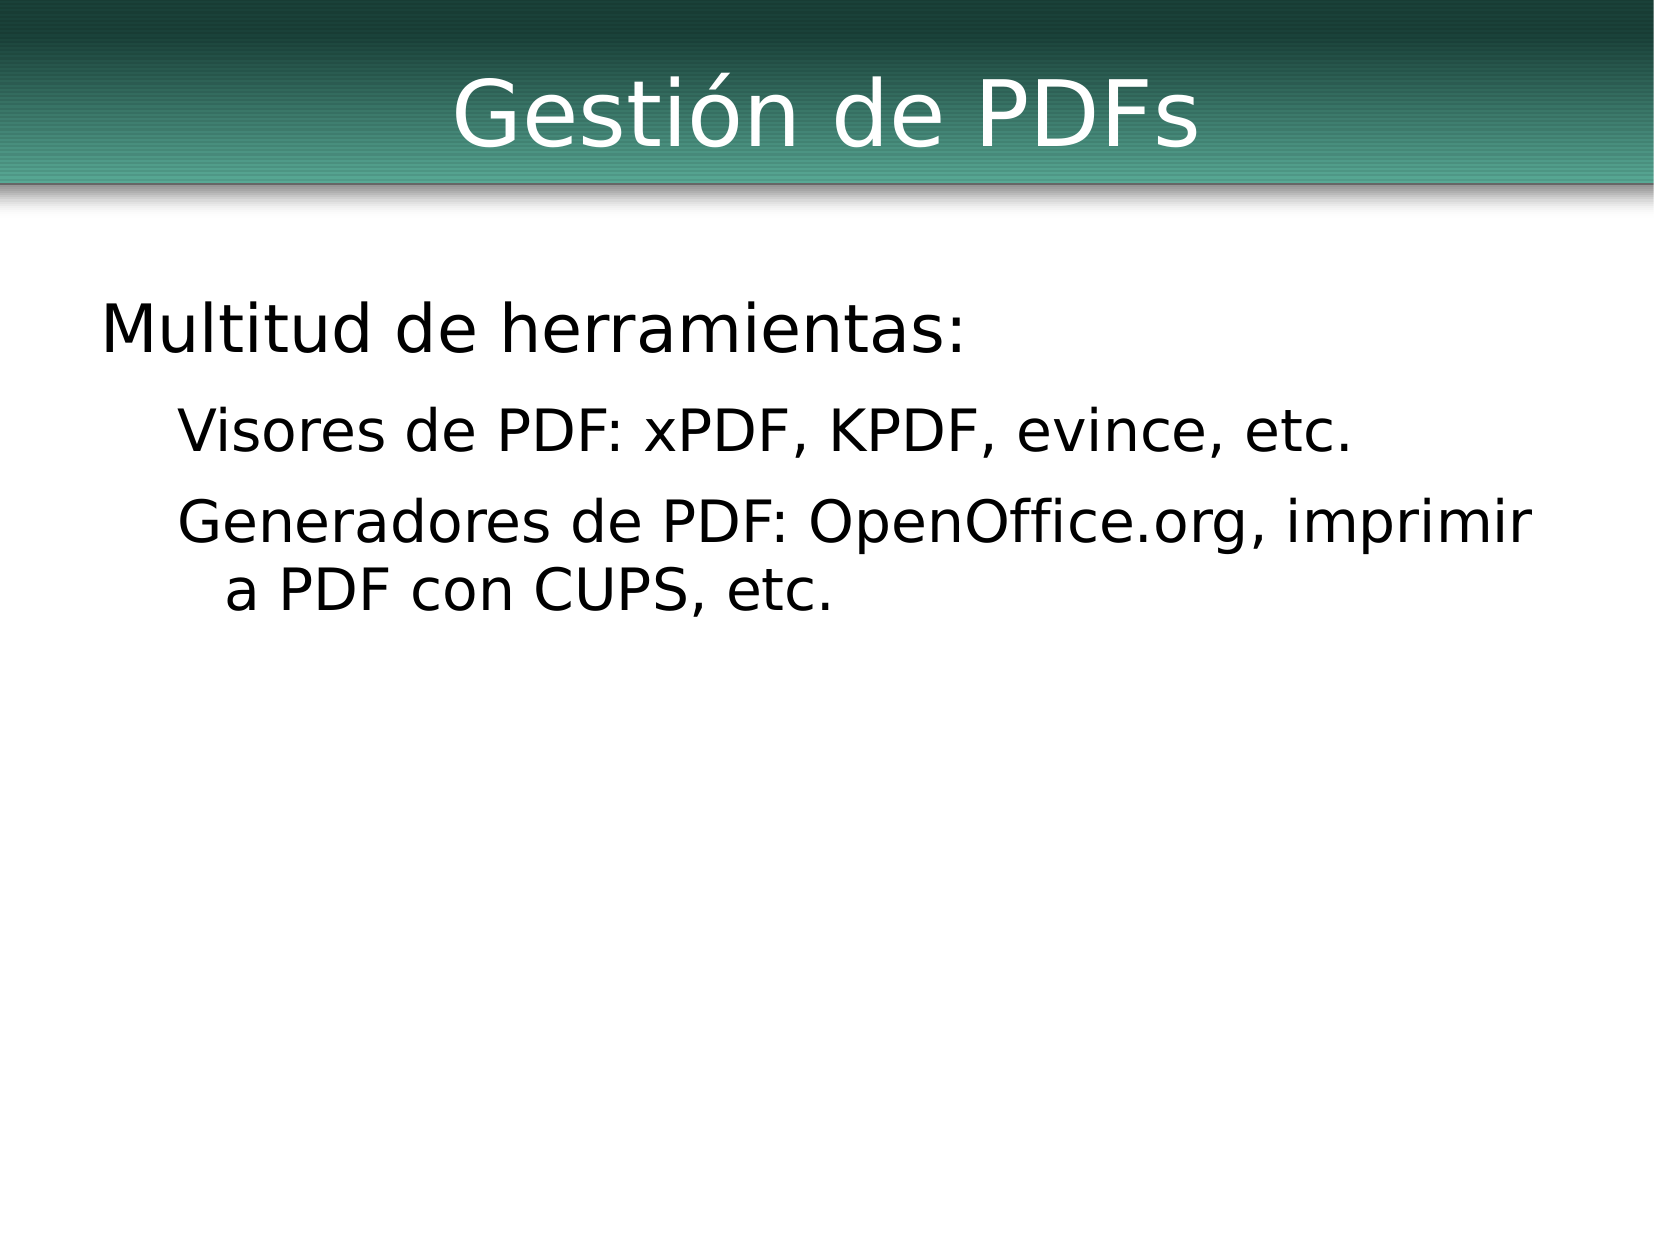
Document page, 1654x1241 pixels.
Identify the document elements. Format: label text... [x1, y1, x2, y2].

picture [0, 0, 1654, 225]
title Gestión de PDFs [82, 11, 1571, 219]
list Multitud de herramientas: Visores de PDF: xPDF, KPDF, evince, etc. Generadores de PDF: OpenOffice.org, imprimir a PDF con CUPS, etc. [82, 290, 1571, 1094]
